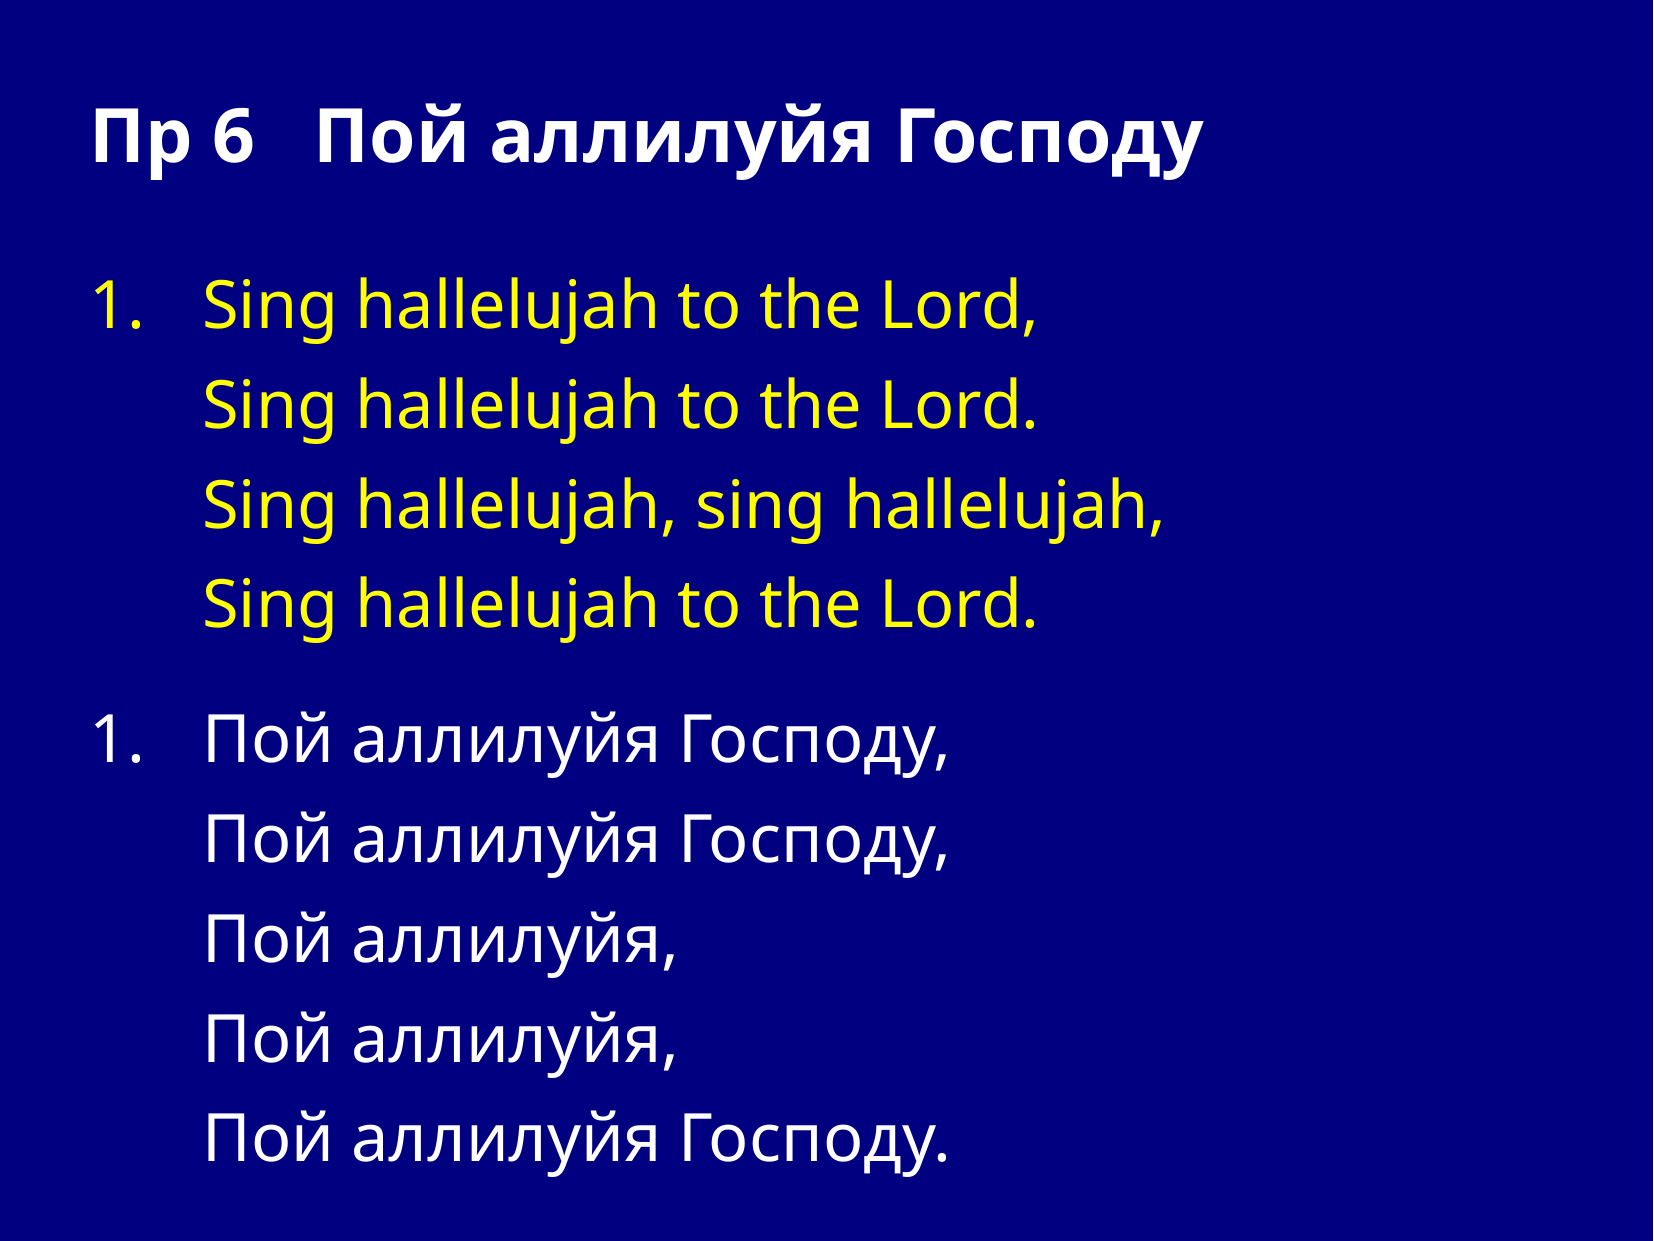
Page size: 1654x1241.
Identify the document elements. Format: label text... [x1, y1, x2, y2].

text_box 1. Sing hallelujah to the Lord, Sing hallelujah to the Lord. Sing hallelujah, sing hallelujah, Sing hallelujah to the Lord. [75, 188, 1576, 638]
text_box 1. Пой аллилуйя Господу, Пой аллилуйя Господу, Пой аллилуйя, Пой аллилуйя, Пой аллилуйя Господу. [75, 675, 1576, 1163]
text_box Пр 6 Пой аллилуйя Господу [75, 75, 1576, 188]
